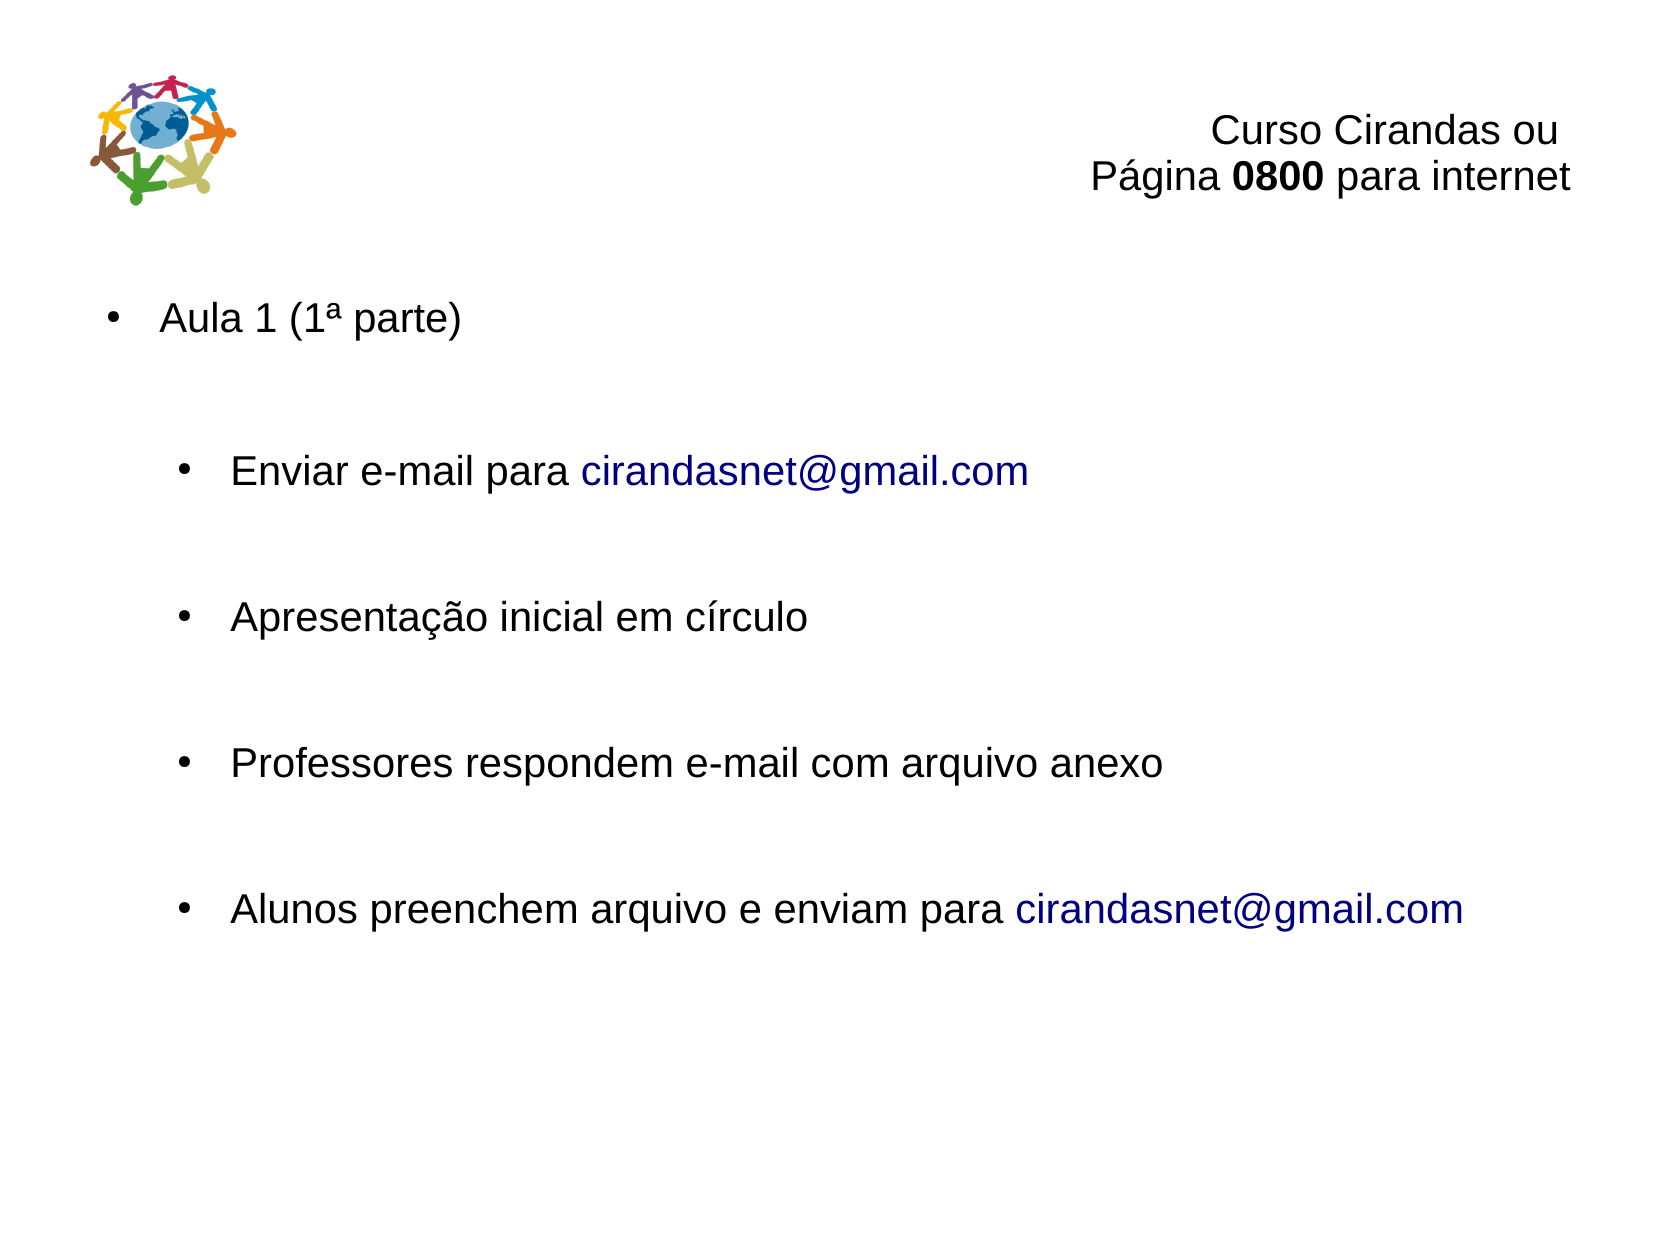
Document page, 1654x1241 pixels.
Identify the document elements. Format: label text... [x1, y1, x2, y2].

title Curso Cirandas ou Página 0800 para internet [82, 49, 1571, 257]
list Aula 1 (1ª parte) Enviar e-mail para cirandasnet@gmail.com Apresentação inicial em círculo Professores respondem e-mail com arquivo anexo Alunos preenchem arquivo e enviam para cirandasnet@gmail.com [88, 295, 1577, 1114]
